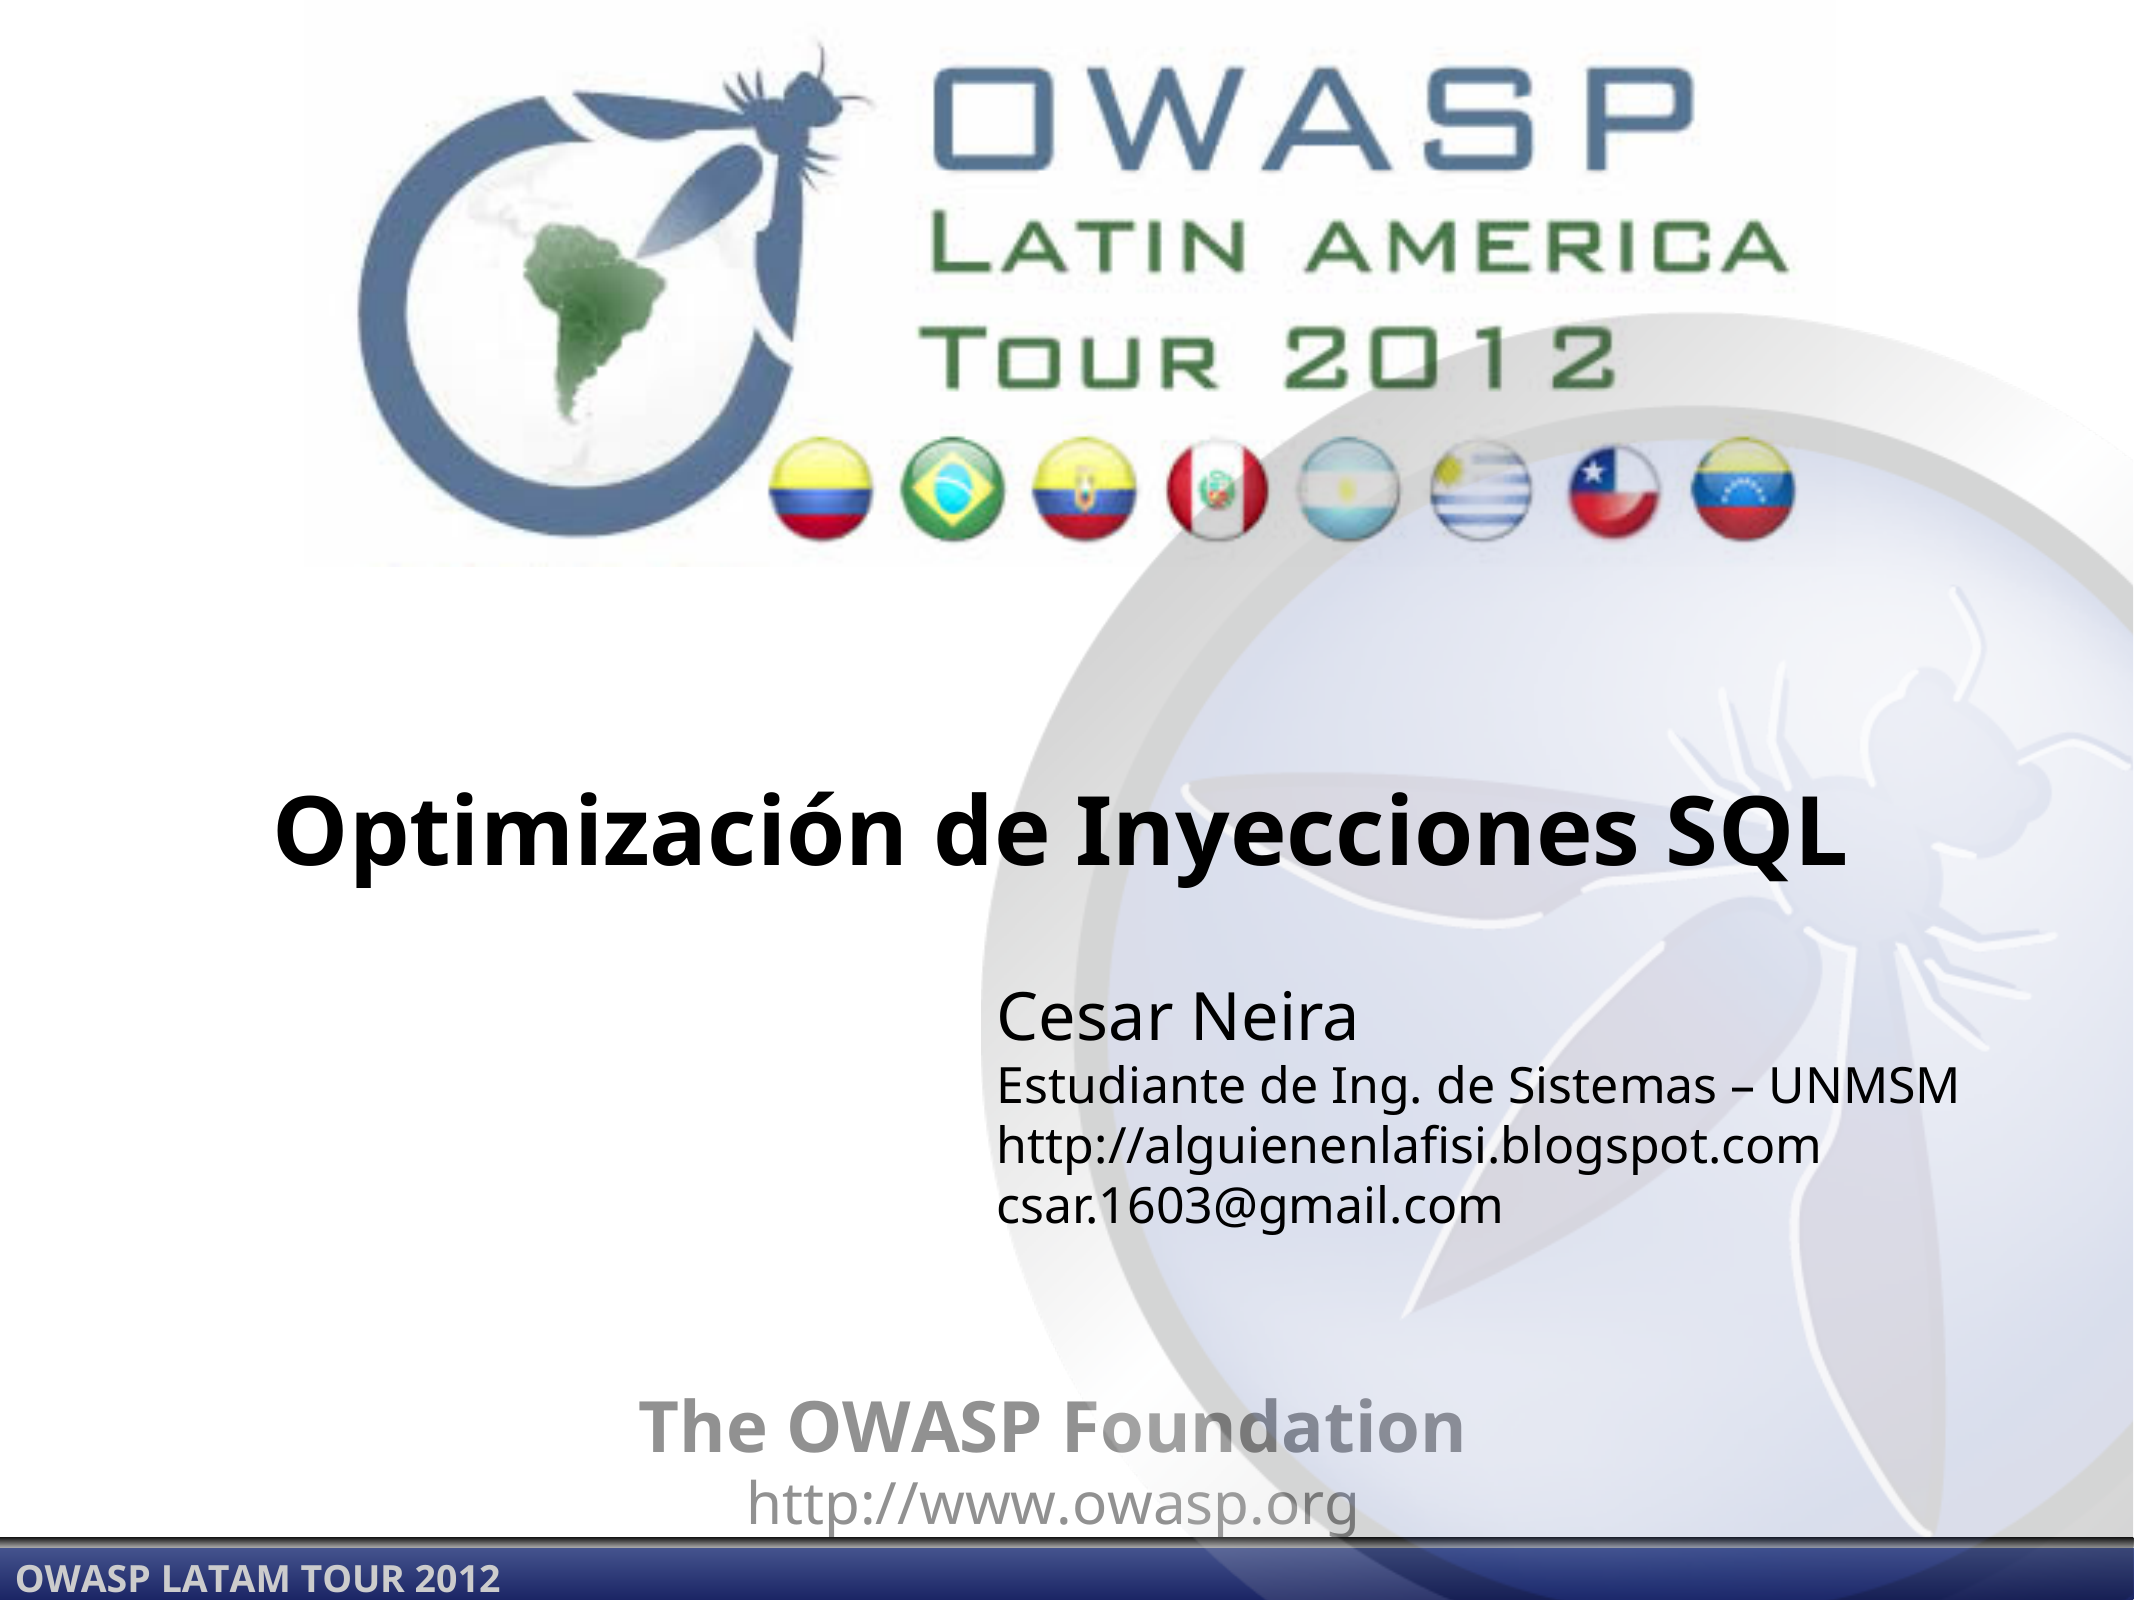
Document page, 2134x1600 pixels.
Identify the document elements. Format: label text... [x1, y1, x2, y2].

picture [304, 0, 2134, 1600]
text_box Cesar Neira Estudiante de Ing. de Sistemas – UNMSM http://alguienenlafisi.blogspot.com csar.1603@gmail.com [696, 968, 2103, 1240]
title Optimización de Inyecciones SQL [154, 549, 1968, 893]
